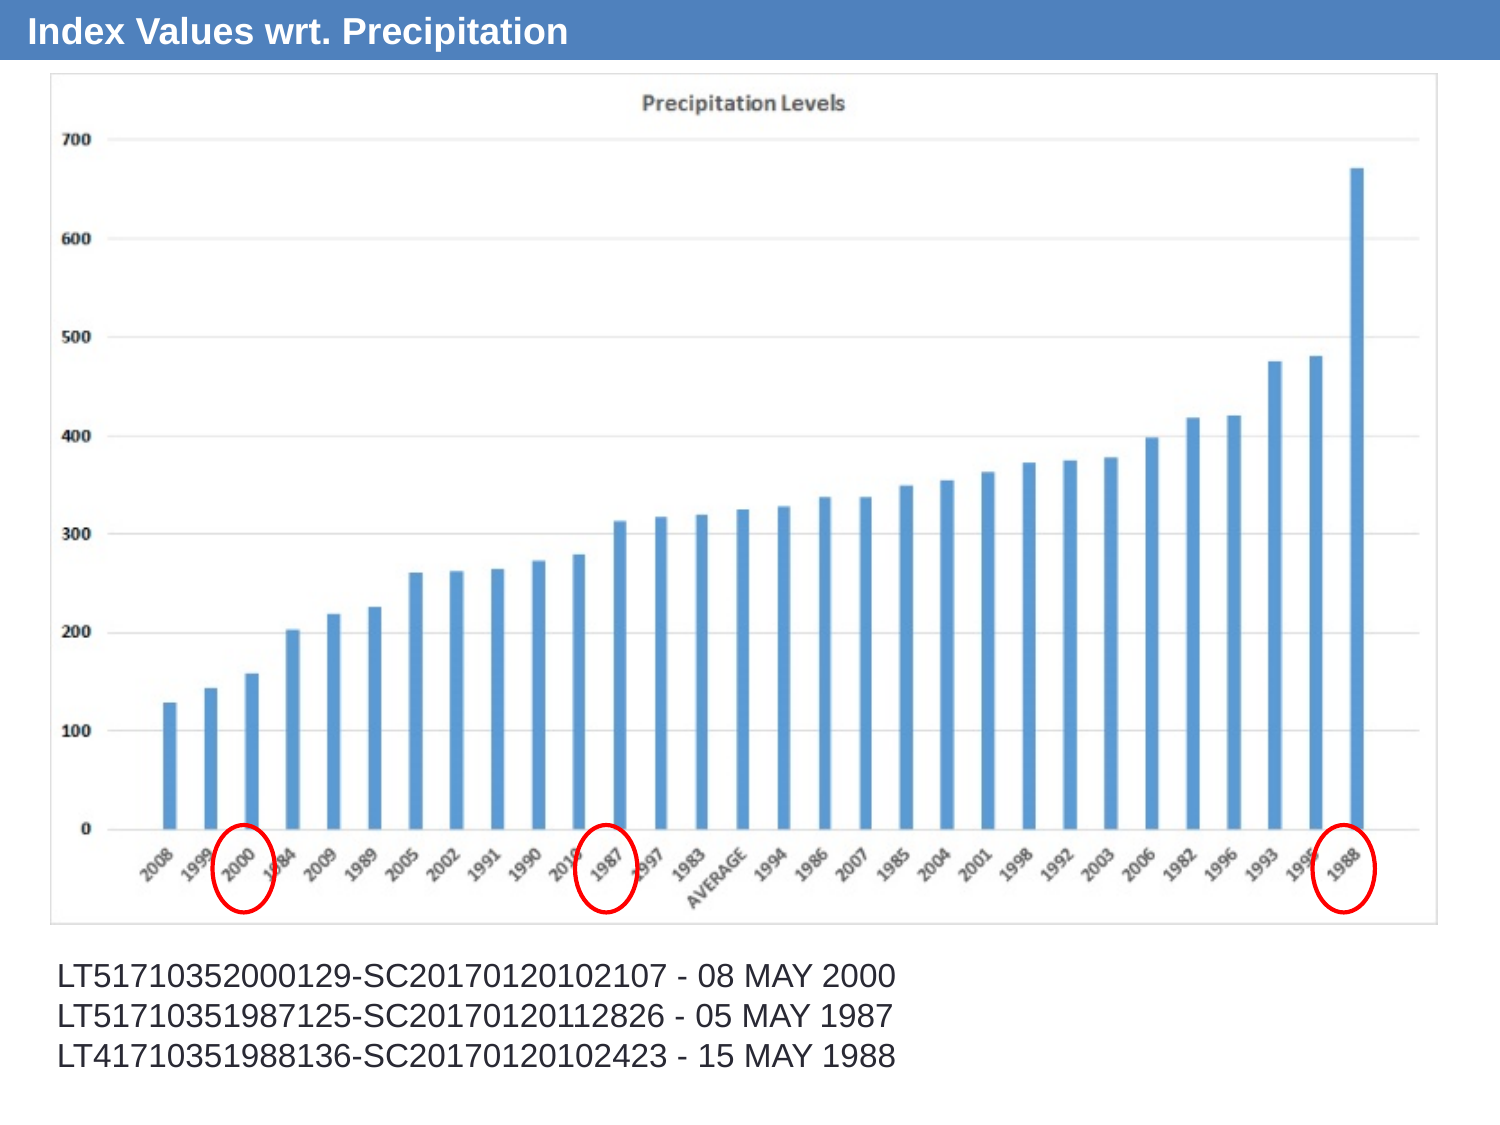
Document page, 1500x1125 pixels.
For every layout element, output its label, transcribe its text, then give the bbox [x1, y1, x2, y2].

text_box LT51710352000129-SC20170120102107 - 08 MAY 2000 LT51710351987125-SC20170120112826 - 05 MAY 1987 LT41710351988136-SC20170120102423 - 15 MAY 1988 [42, 947, 912, 1122]
picture [50, 73, 1438, 925]
text_box Index Values wrt. Precipitation [12, 0, 1038, 60]
